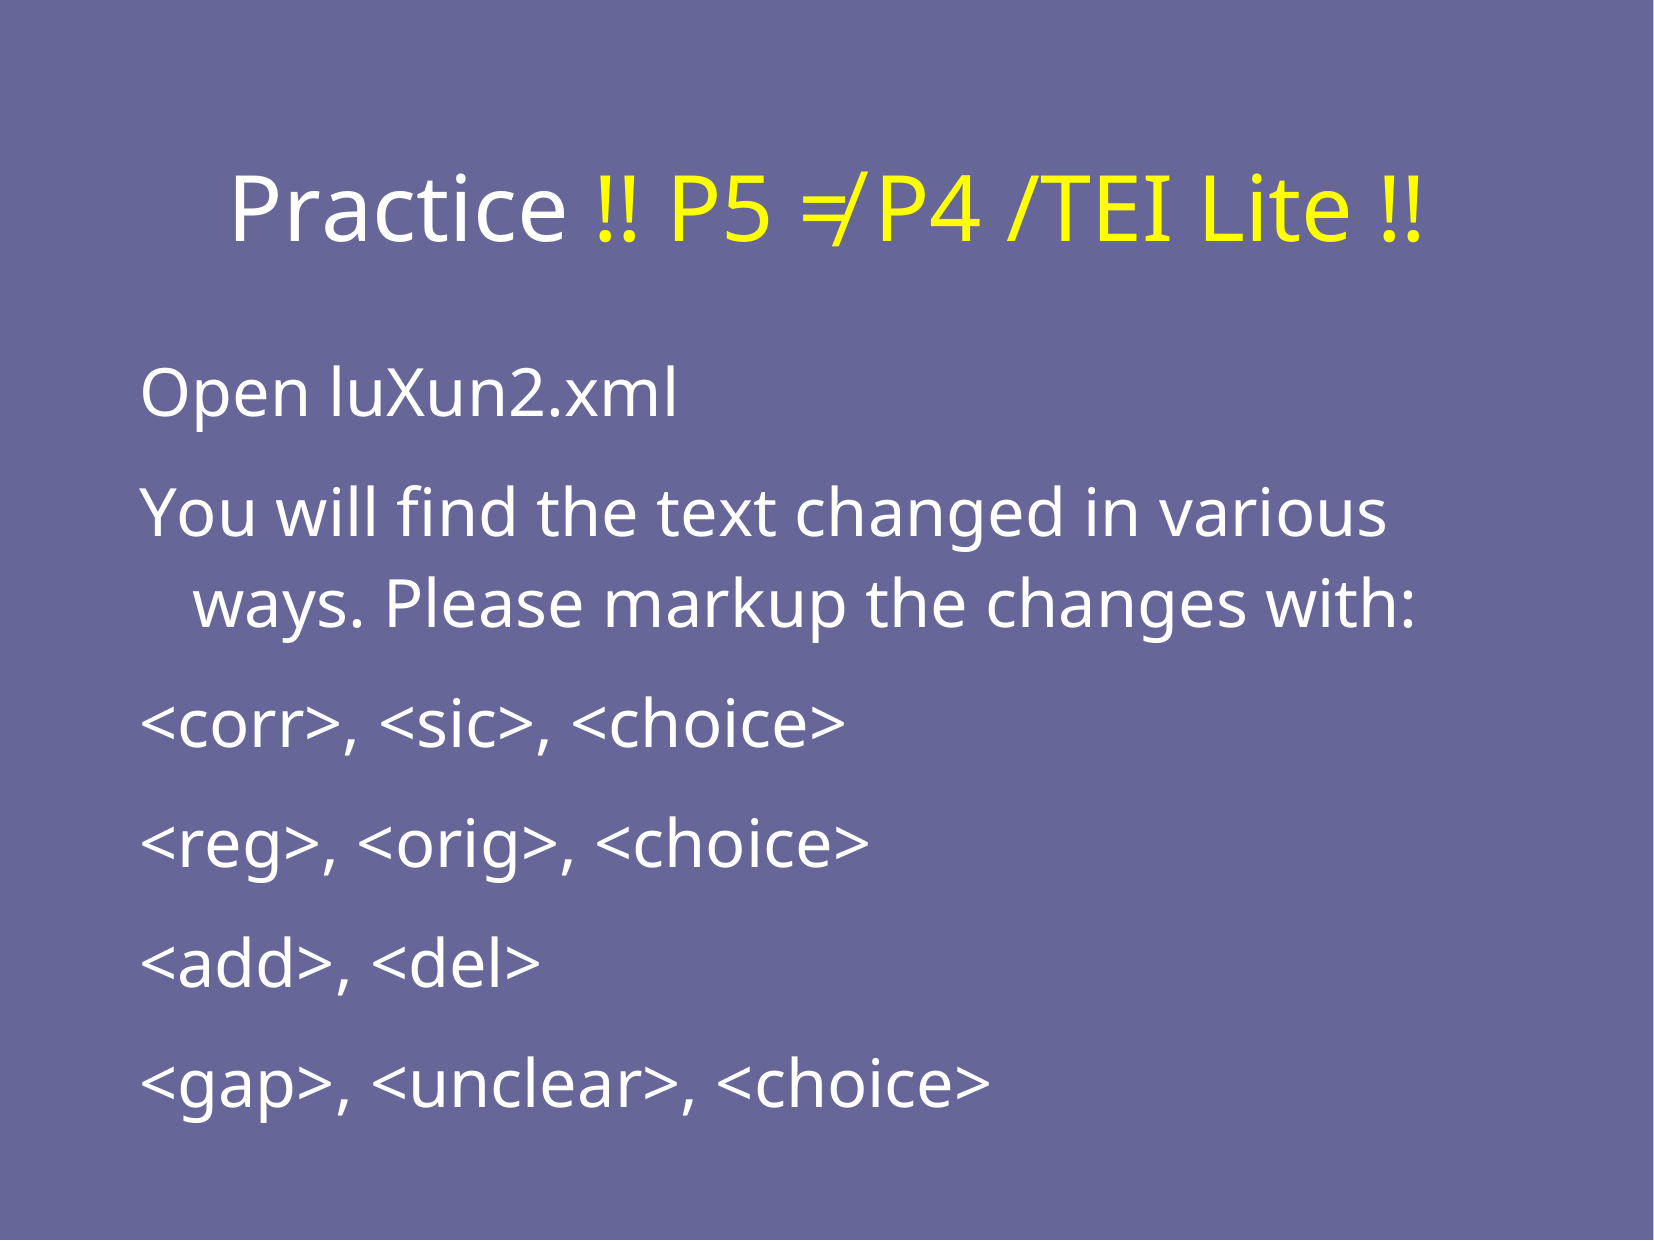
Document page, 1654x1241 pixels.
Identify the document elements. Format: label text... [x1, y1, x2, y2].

title Practice !! P5 ≠ P4 /TEI Lite !! [121, 102, 1534, 310]
list Open luXun2.xml You will find the text changed in various ways. Please markup the changes with: <corr>, <sic>, <choice> <reg>, <orig>, <choice> <add>, <del> <gap>, <unclear>, <choice> [121, 344, 1534, 1127]
